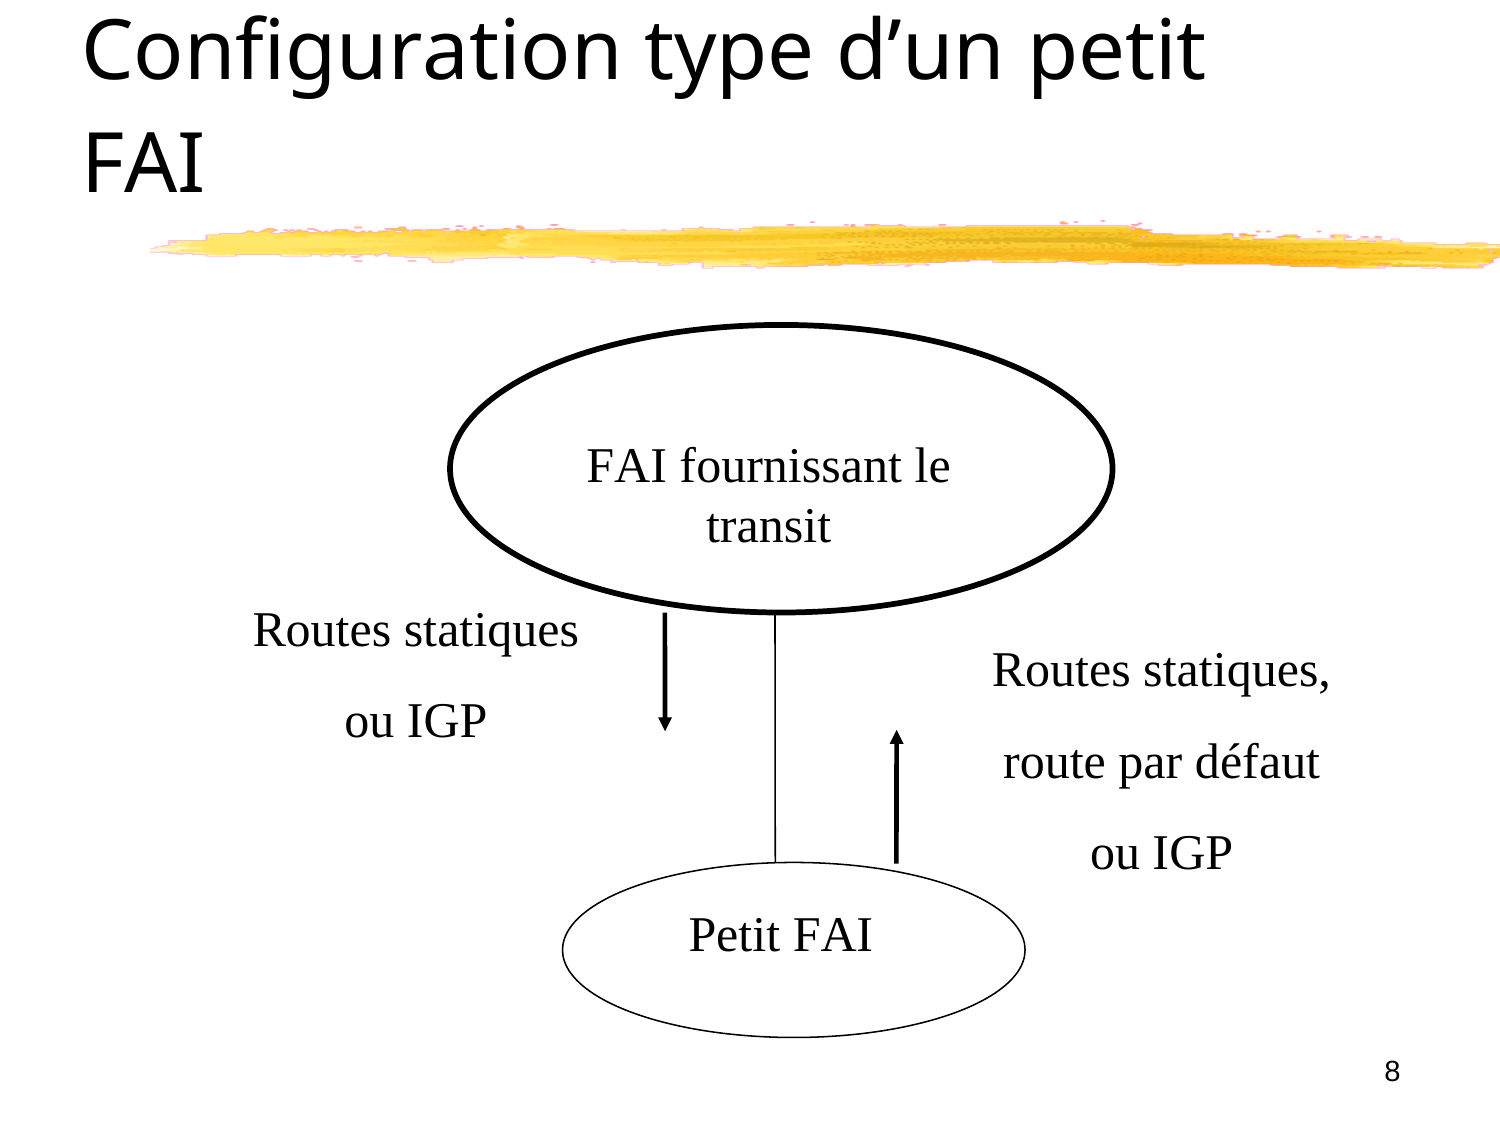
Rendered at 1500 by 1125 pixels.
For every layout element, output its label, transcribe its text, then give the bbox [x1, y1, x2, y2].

text_box Routes statiques ou IGP [237, 588, 595, 756]
title Configuration type d’un petit FAI [66, 9, 1342, 225]
text_box FAI fournissant le transit [537, 424, 1000, 561]
text_box Petit FAI [673, 893, 889, 969]
picture [150, 215, 1500, 279]
text_box Routes statiques, route par défaut ou IGP [934, 629, 1389, 888]
